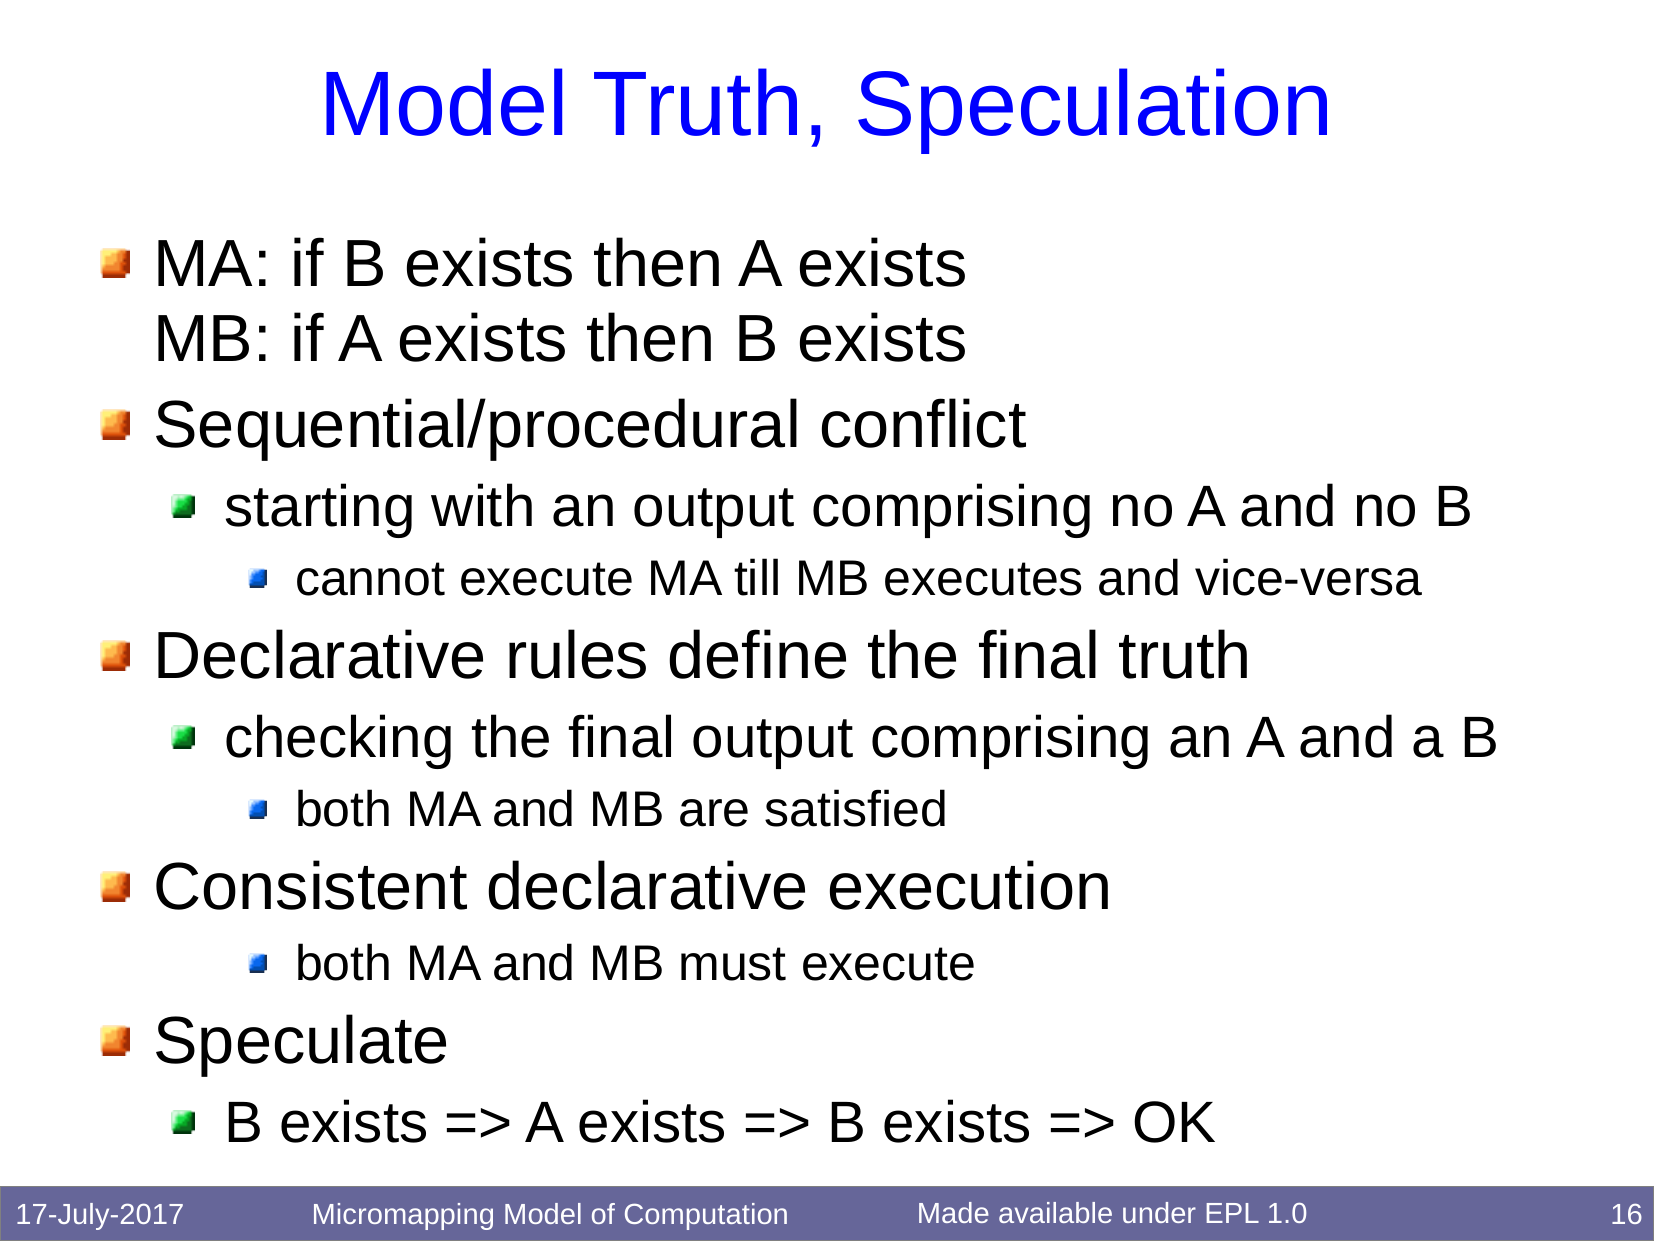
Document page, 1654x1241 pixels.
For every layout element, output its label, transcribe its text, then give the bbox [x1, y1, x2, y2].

list MA: if B exists then A exists MB: if A exists then B exists Sequential/procedural conflict starting with an output comprising no A and no B cannot execute MA till MB executes and vice-versa Declarative rules define the final truth checking the final output comprising an A and a B both MA and MB are satisfied Consistent declarative execution both MA and MB must execute Speculate B exists => A exists => B exists => OK [82, 225, 1571, 1155]
title Model Truth, Speculation [82, 0, 1571, 208]
